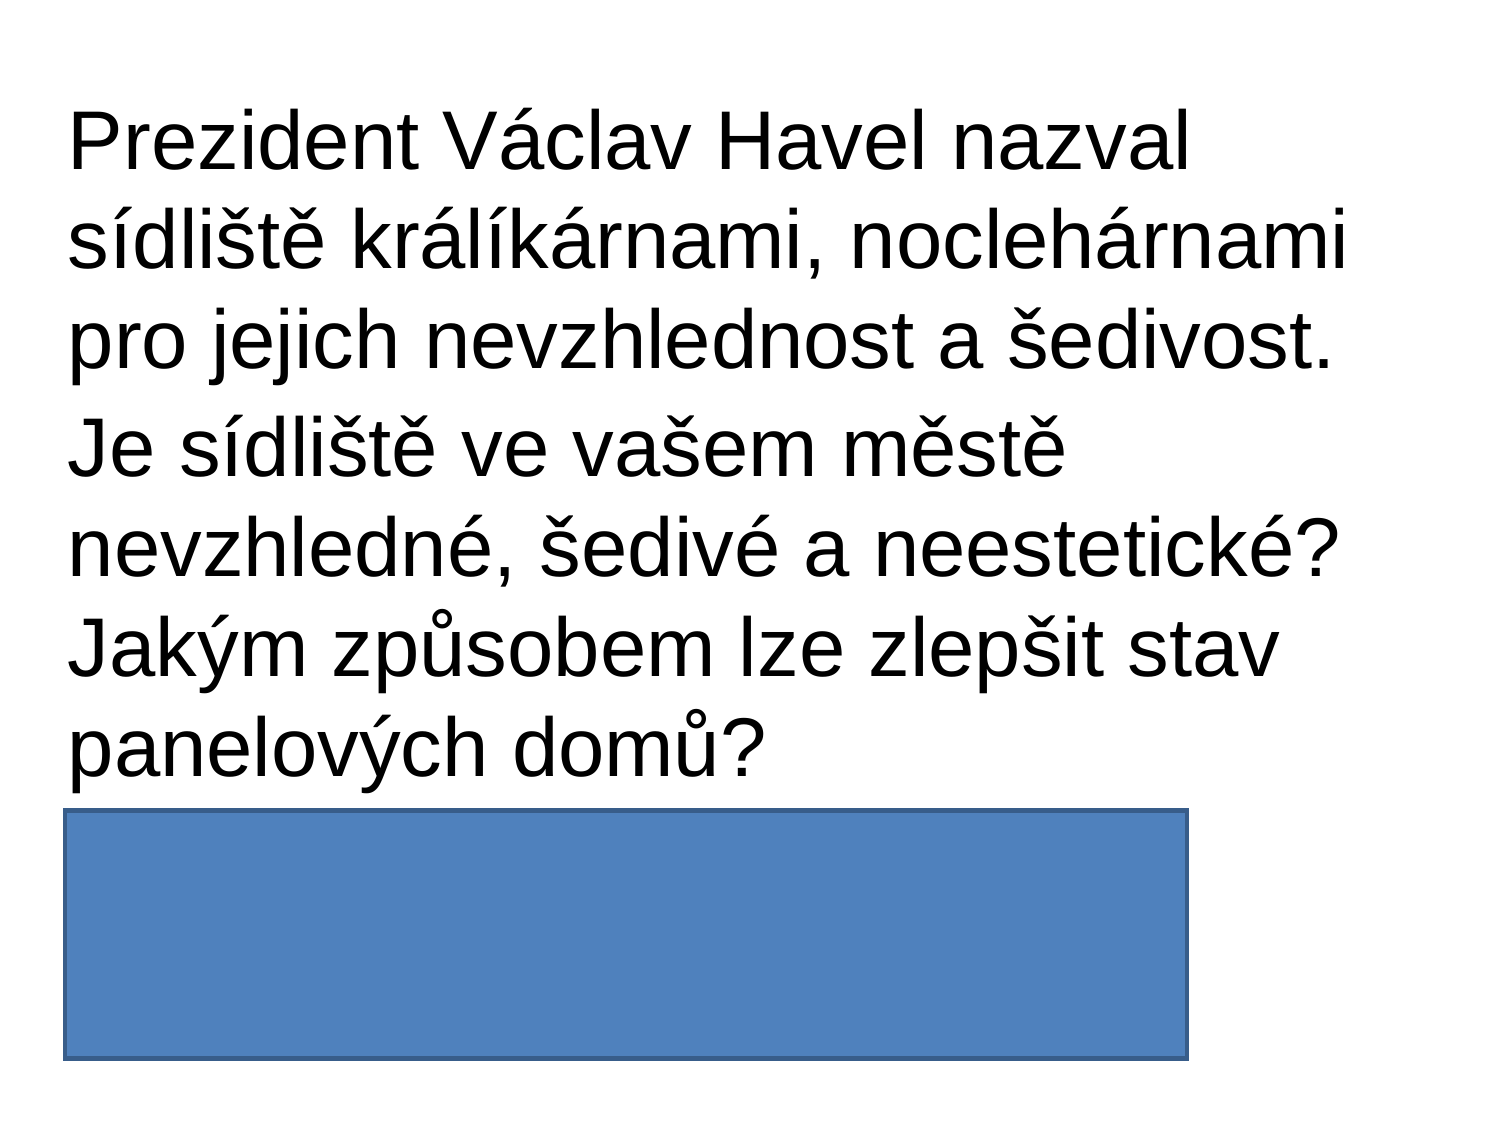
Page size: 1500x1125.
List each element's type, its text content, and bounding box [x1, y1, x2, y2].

text_box [64, 810, 1188, 1059]
text_box Je to například výměna oken, zateplení, barevnost fasád. [53, 798, 1376, 1015]
text_box Prezident Václav Havel nazval sídliště králíkárnami, noclehárnami pro jejich nevzhlednost a šedivost. [53, 78, 1424, 385]
text_box Je sídliště ve vašem městě nevzhledné, šedivé a neestetické? Jakým způsobem lze zlepšit stav panelových domů? [53, 385, 1436, 801]
